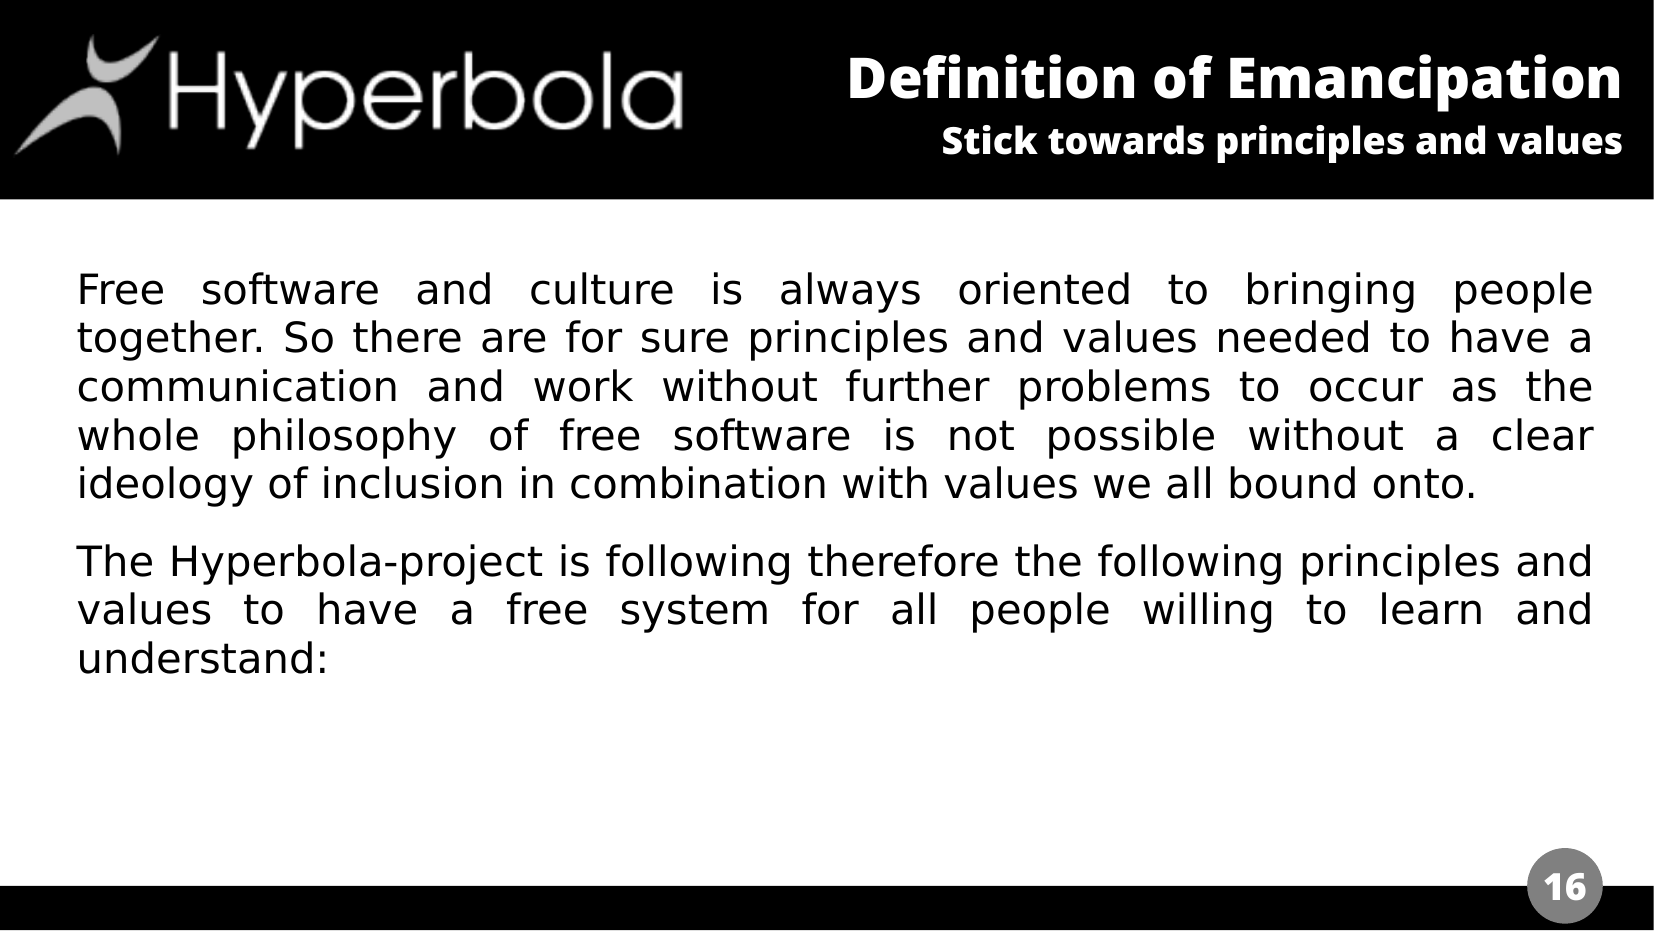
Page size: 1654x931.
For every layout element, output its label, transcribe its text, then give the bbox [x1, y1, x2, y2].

picture [11, 34, 691, 158]
title Definition of Emancipation Stick towards principles and values [708, 42, 1625, 161]
list Free software and culture is always oriented to bringing people together. So there are for sure principles and values needed to have a communication and work without further problems to occur as the whole philosophy of free software is not possible without a clear ideology of inclusion in combination with values we all bound onto. The Hyperbola-project is following therefore the following principles and values to have a free system for all people willing to learn and understand: [59, 265, 1595, 857]
